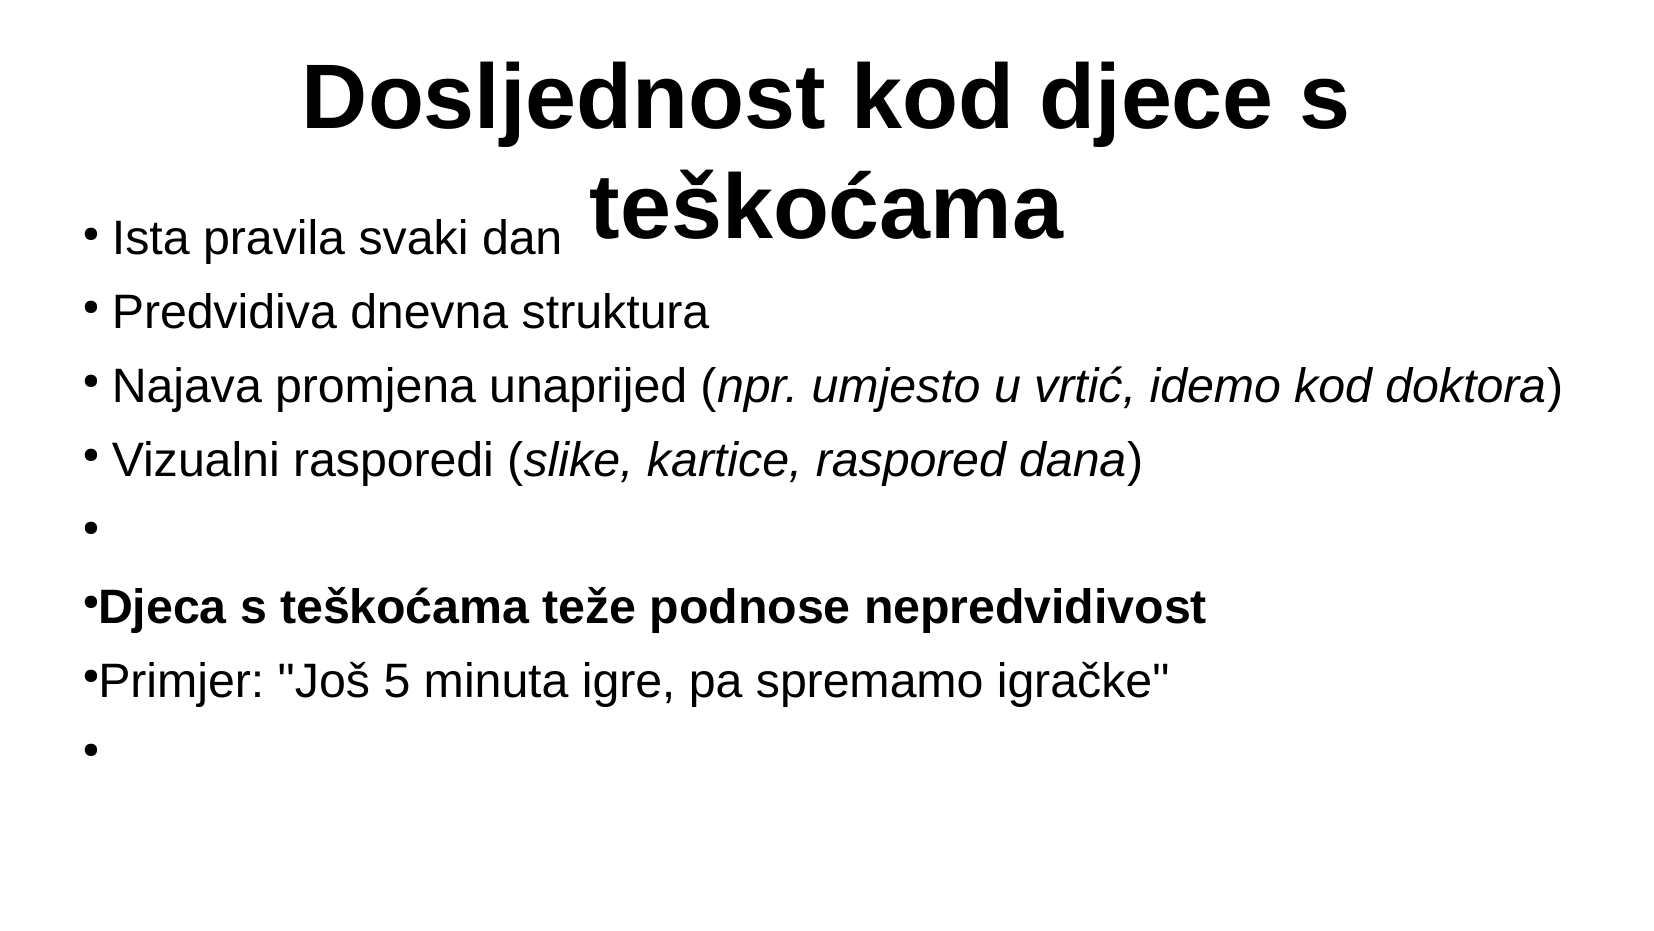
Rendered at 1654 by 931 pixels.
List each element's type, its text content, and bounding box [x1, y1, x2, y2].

list Ista pravila svaki dan Predvidiva dnevna struktura Najava promjena unaprijed (npr. umjesto u vrtić, idemo kod doktora) Vizualni rasporedi (slike, kartice, raspored dana) Djeca s teškoćama teže podnose nepredvidivost Primjer: "Još 5 minuta igre, pa spremamo igračke" [82, 217, 1571, 758]
title Dosljednost kod djece s teškoćama [82, 37, 1571, 193]
